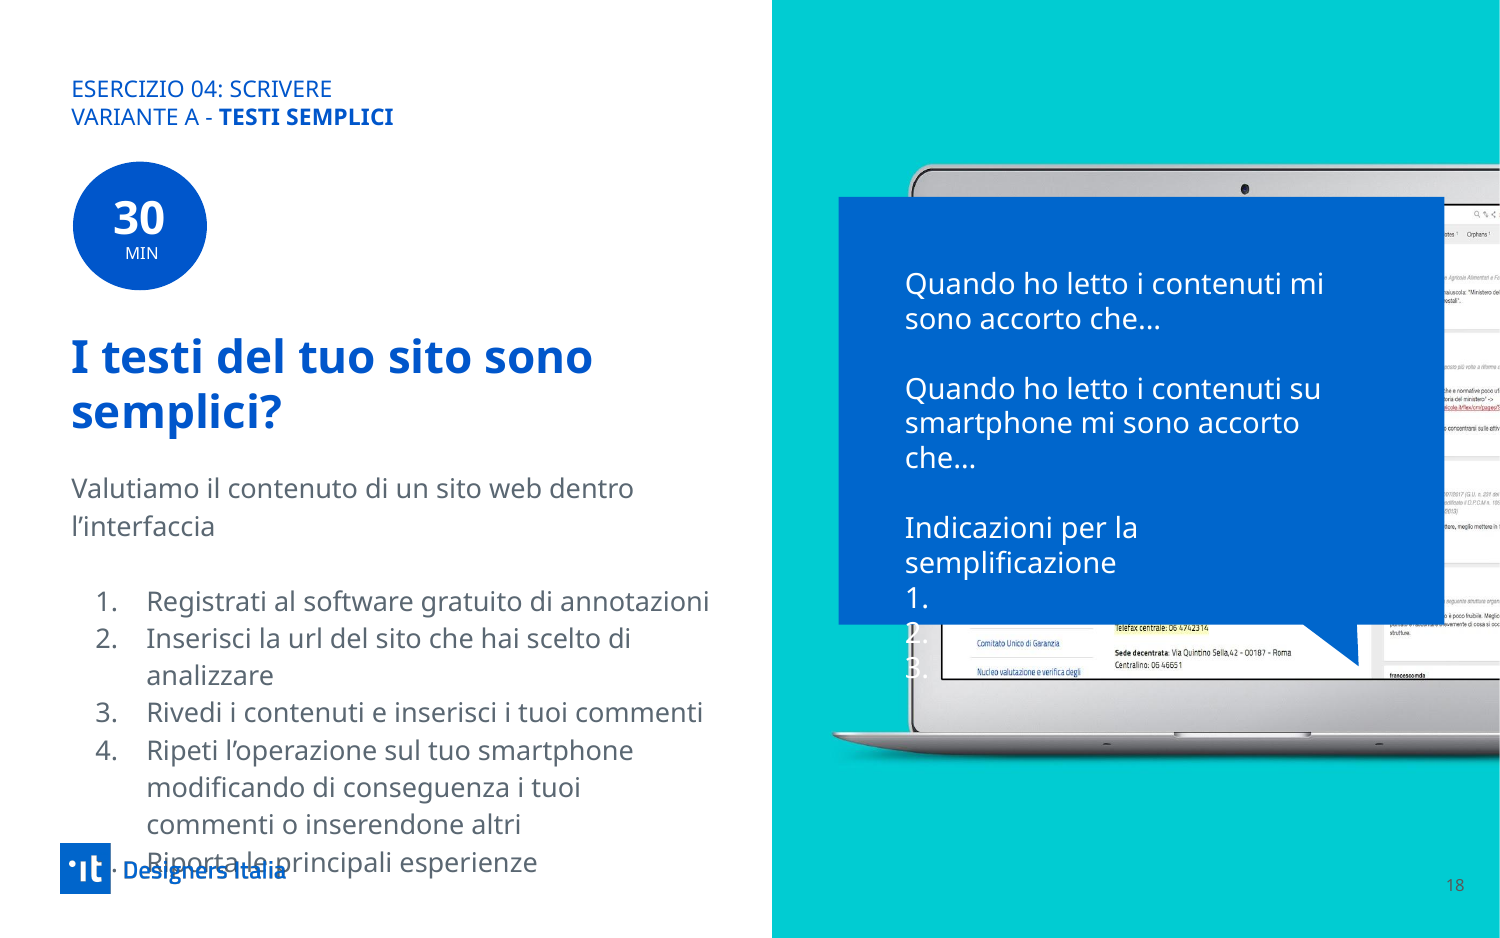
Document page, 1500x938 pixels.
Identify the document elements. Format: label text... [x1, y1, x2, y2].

text_box MIN [106, 227, 178, 272]
text_box 30 [94, 178, 185, 227]
text_box [838, 196, 1445, 667]
text_box I testi del tuo sito sono semplici? [56, 312, 622, 452]
slide_number <number> [1389, 849, 1480, 922]
picture [60, 843, 299, 894]
text_box [72, 161, 207, 291]
picture [772, 0, 1500, 938]
text_box Quando ho letto i contenuti mi sono accorto che... Quando ho letto i contenuti su smartphone mi sono accorto che… Indicazioni per la semplificazione 1. 2. 3. [889, 250, 1368, 566]
text_box Valutiamo il contenuto di un sito web dentro l’interfaccia Registrati al software gratuito di annotazioni Inserisci la url del sito che hai scelto di analizzare Rivedi i contenuti e inserisci i tuoi commenti Ripeti l’operazione sul tuo smartphone modificando di conseguenza i tuoi commenti o inserendone altri Riporta le principali esperienze [56, 452, 732, 511]
text_box ESERCIZIO 04: SCRIVERE VARIANTE A - TESTI SEMPLICI [56, 60, 606, 149]
text_box 30 [148, 206, 157, 227]
